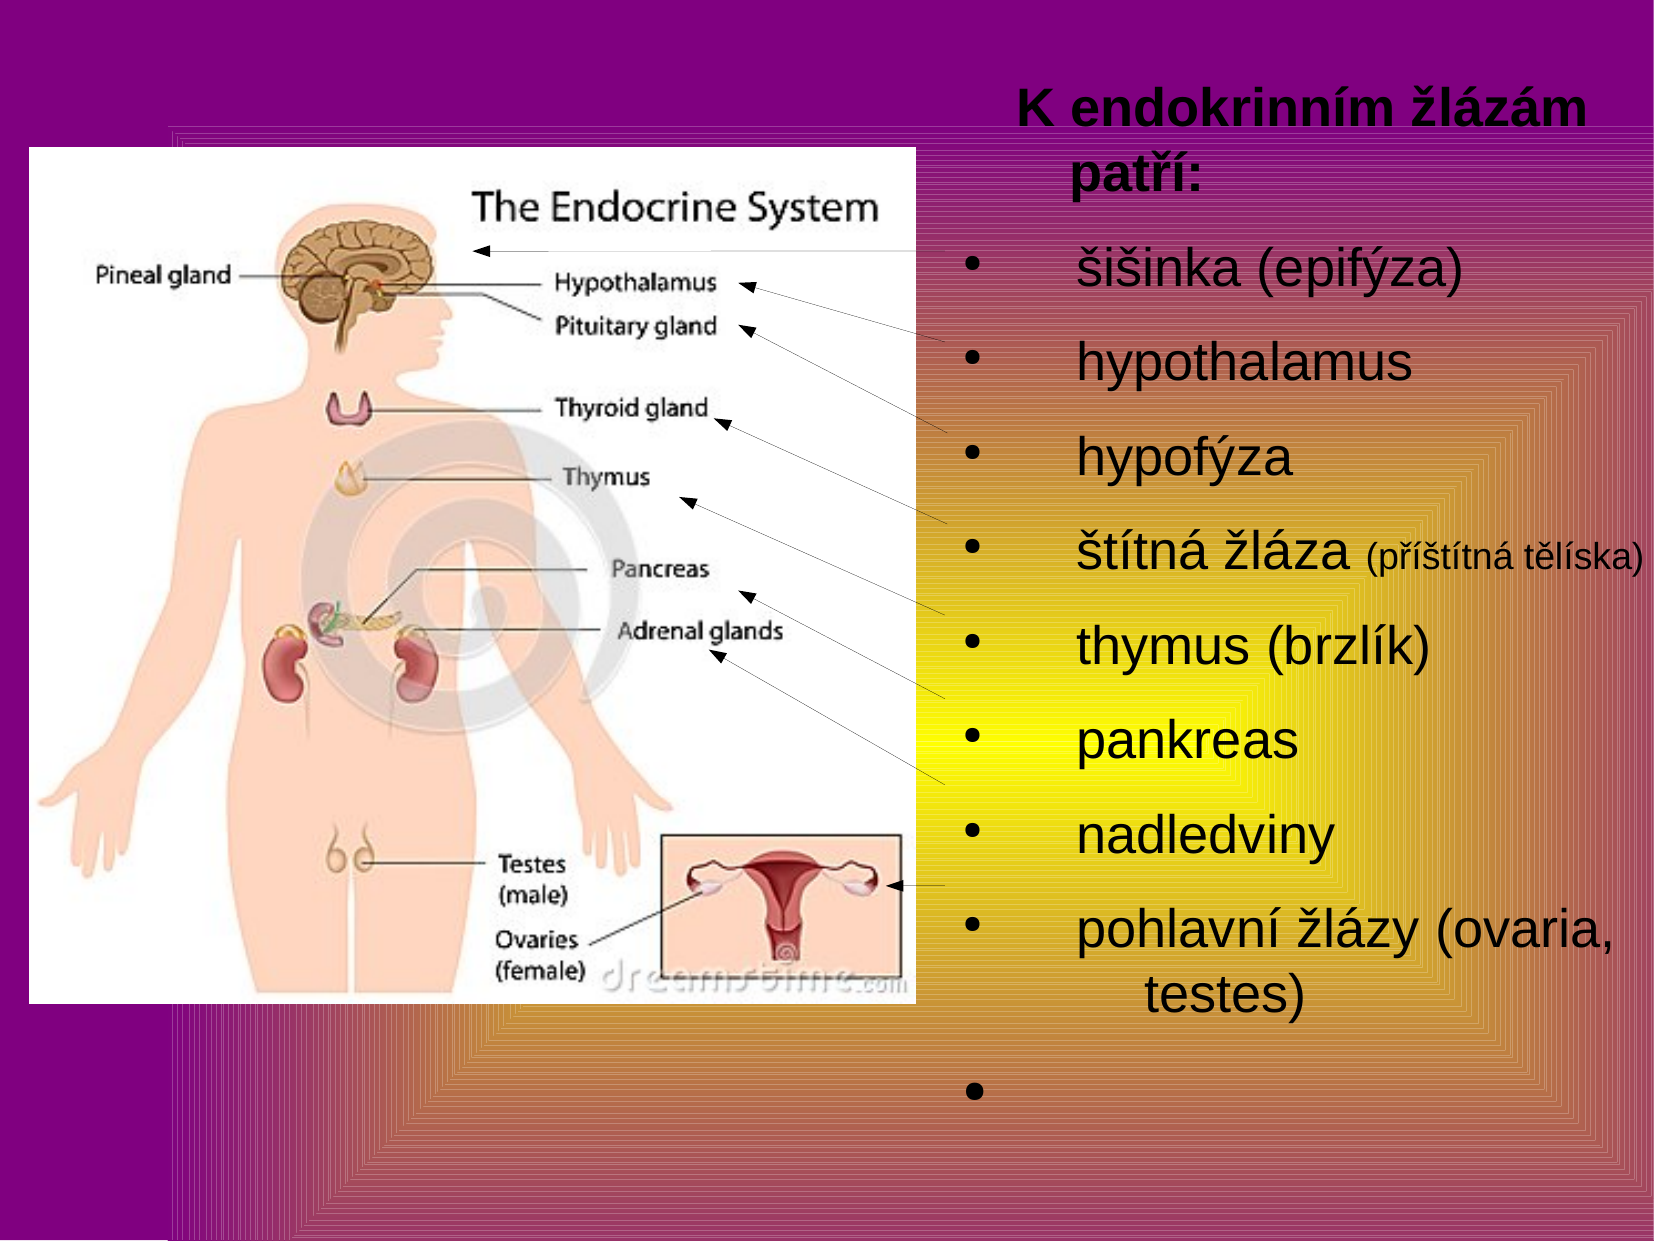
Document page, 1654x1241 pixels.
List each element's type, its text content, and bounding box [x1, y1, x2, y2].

picture [29, 147, 916, 1004]
list K endokrinním žlázám patří: šišinka (epifýza) hypothalamus hypofýza štítná žláza (příštítná tělíska) thymus (brzlík) pankreas nadledviny pohlavní žlázy (ovaria, testes) [927, 72, 1654, 1082]
